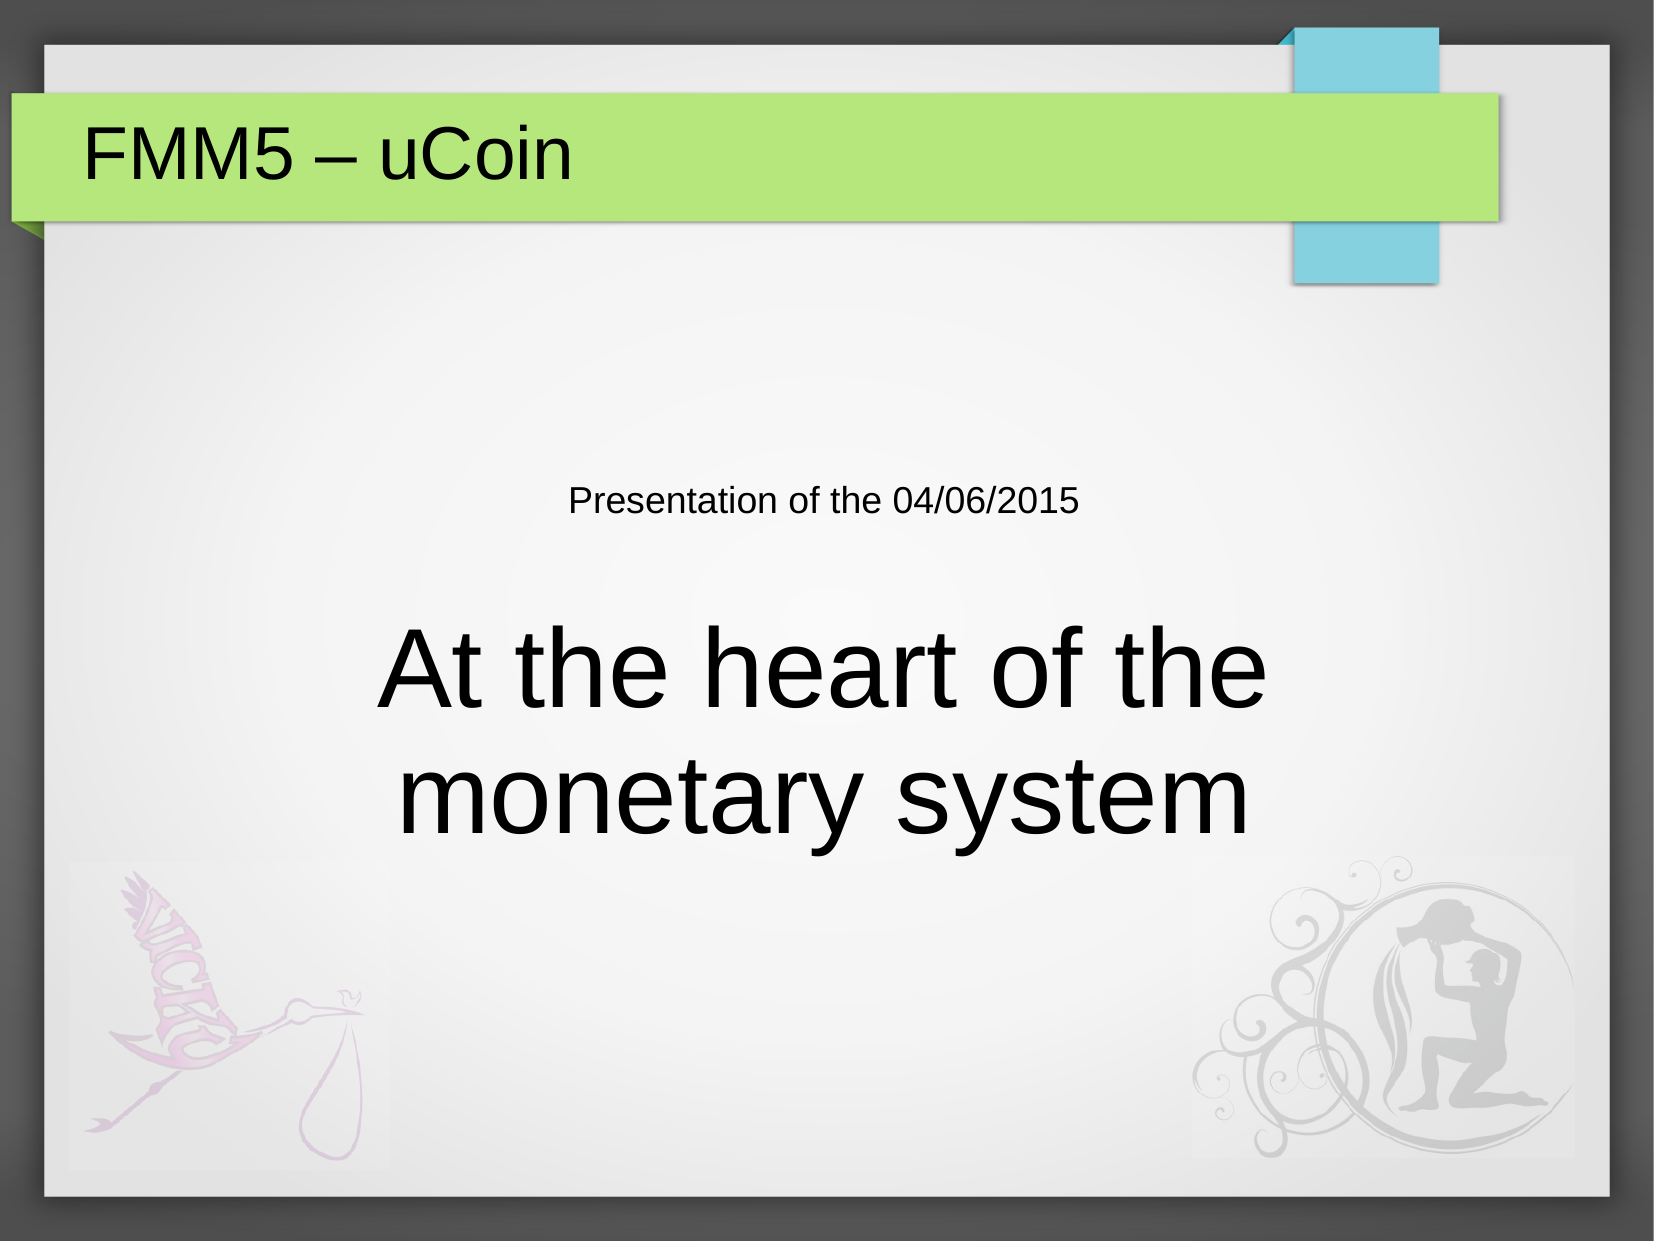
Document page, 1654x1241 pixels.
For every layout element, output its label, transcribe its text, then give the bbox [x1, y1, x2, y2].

text_box Presentation of the 04/06/2015 At the heart of the monetary system [171, 472, 1477, 866]
title FMM5 – uCoin [82, 94, 1264, 213]
picture [0, 0, 1654, 1241]
